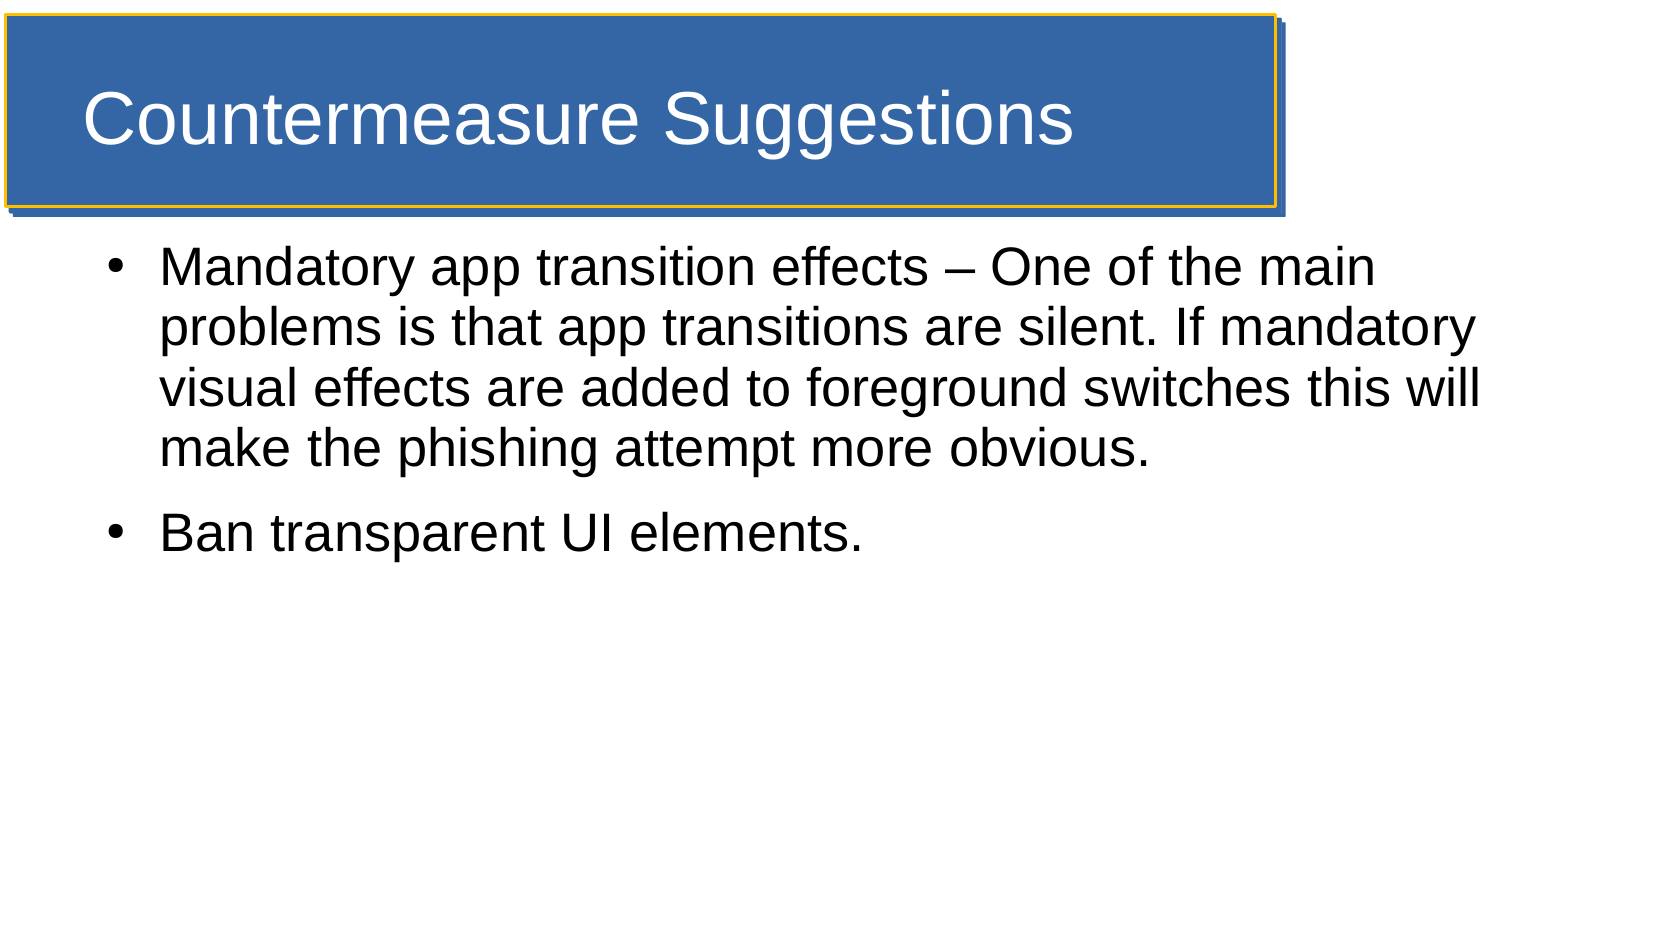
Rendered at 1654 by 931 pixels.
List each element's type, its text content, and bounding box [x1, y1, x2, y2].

title Countermeasure Suggestions [82, 44, 1235, 192]
list Mandatory app transition effects – One of the main problems is that app transitions are silent. If mandatory visual effects are added to foreground switches this will make the phishing attempt more obvious. Ban transparent UI elements. [88, 236, 1565, 798]
